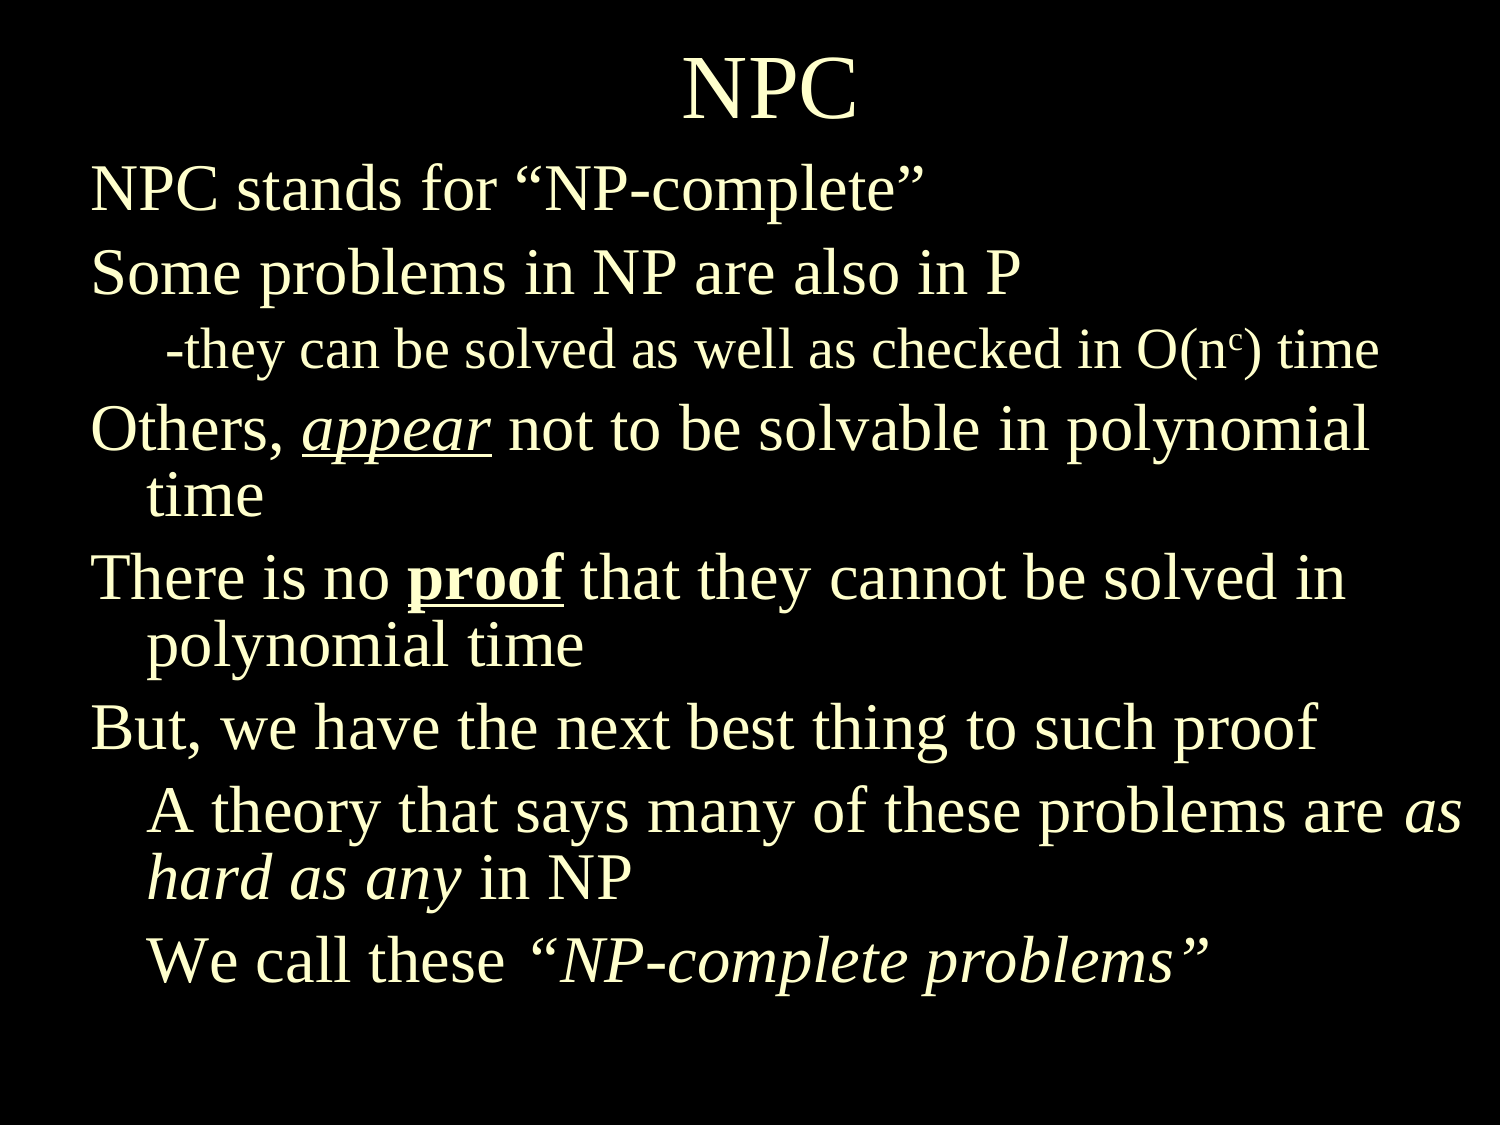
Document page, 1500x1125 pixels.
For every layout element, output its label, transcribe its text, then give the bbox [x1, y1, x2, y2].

title NPC [42, 24, 1500, 150]
list NPC stands for “NP-complete” Some problems in NP are also in P -they can be solved as well as checked in O(nc) time Others, appear not to be solvable in polynomial time There is no proof that they cannot be solved in polynomial time But, we have the next best thing to such proof A theory that says many of these problems are as hard as any in NP We call these “NP-complete problems” [75, 149, 1482, 1109]
